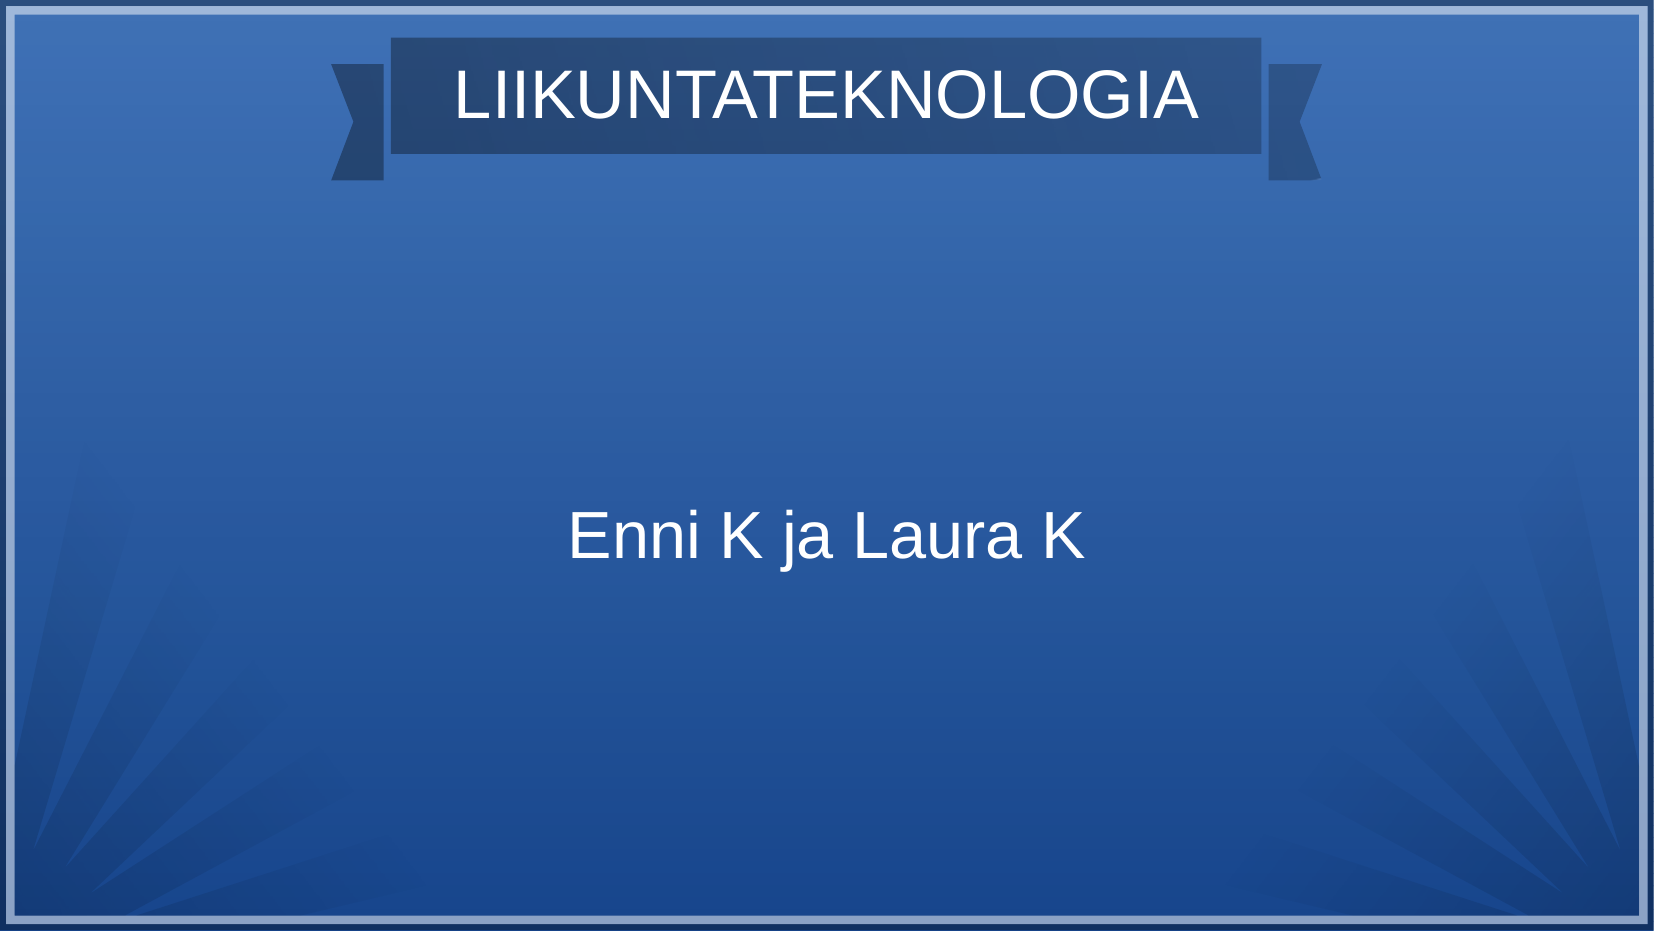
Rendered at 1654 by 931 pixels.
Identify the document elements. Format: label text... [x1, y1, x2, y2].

subtitle Enni K ja Laura K [82, 224, 1571, 848]
title LIIKUNTATEKNOLOGIA [389, 35, 1264, 154]
